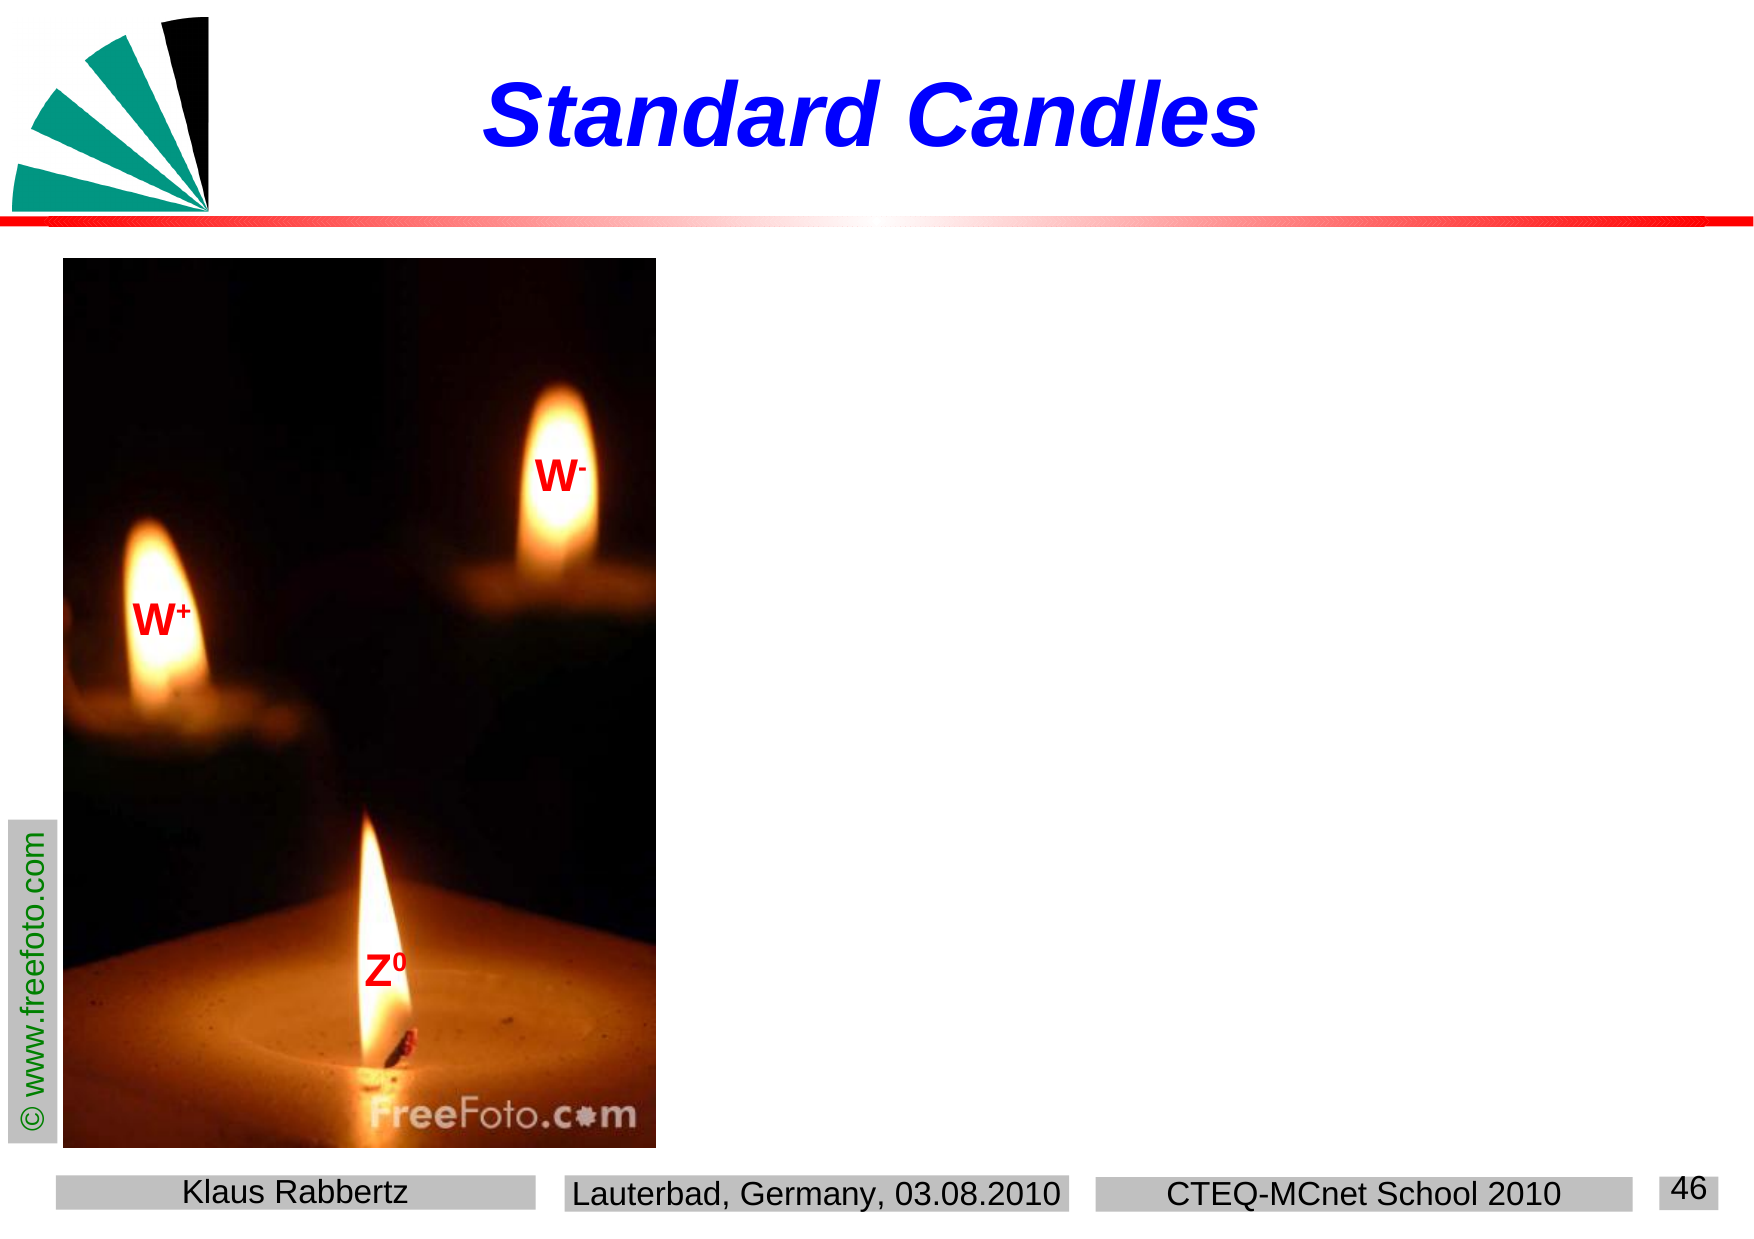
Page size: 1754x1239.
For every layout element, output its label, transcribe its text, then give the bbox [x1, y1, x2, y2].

text_box © www.freefoto.com [8, 820, 58, 1144]
picture [63, 258, 656, 1148]
picture [12, 17, 209, 214]
title Standard Candles [220, 16, 1525, 213]
text_box Z0 [352, 939, 419, 1004]
text_box W- [523, 443, 599, 509]
text_box W+ [120, 587, 204, 652]
